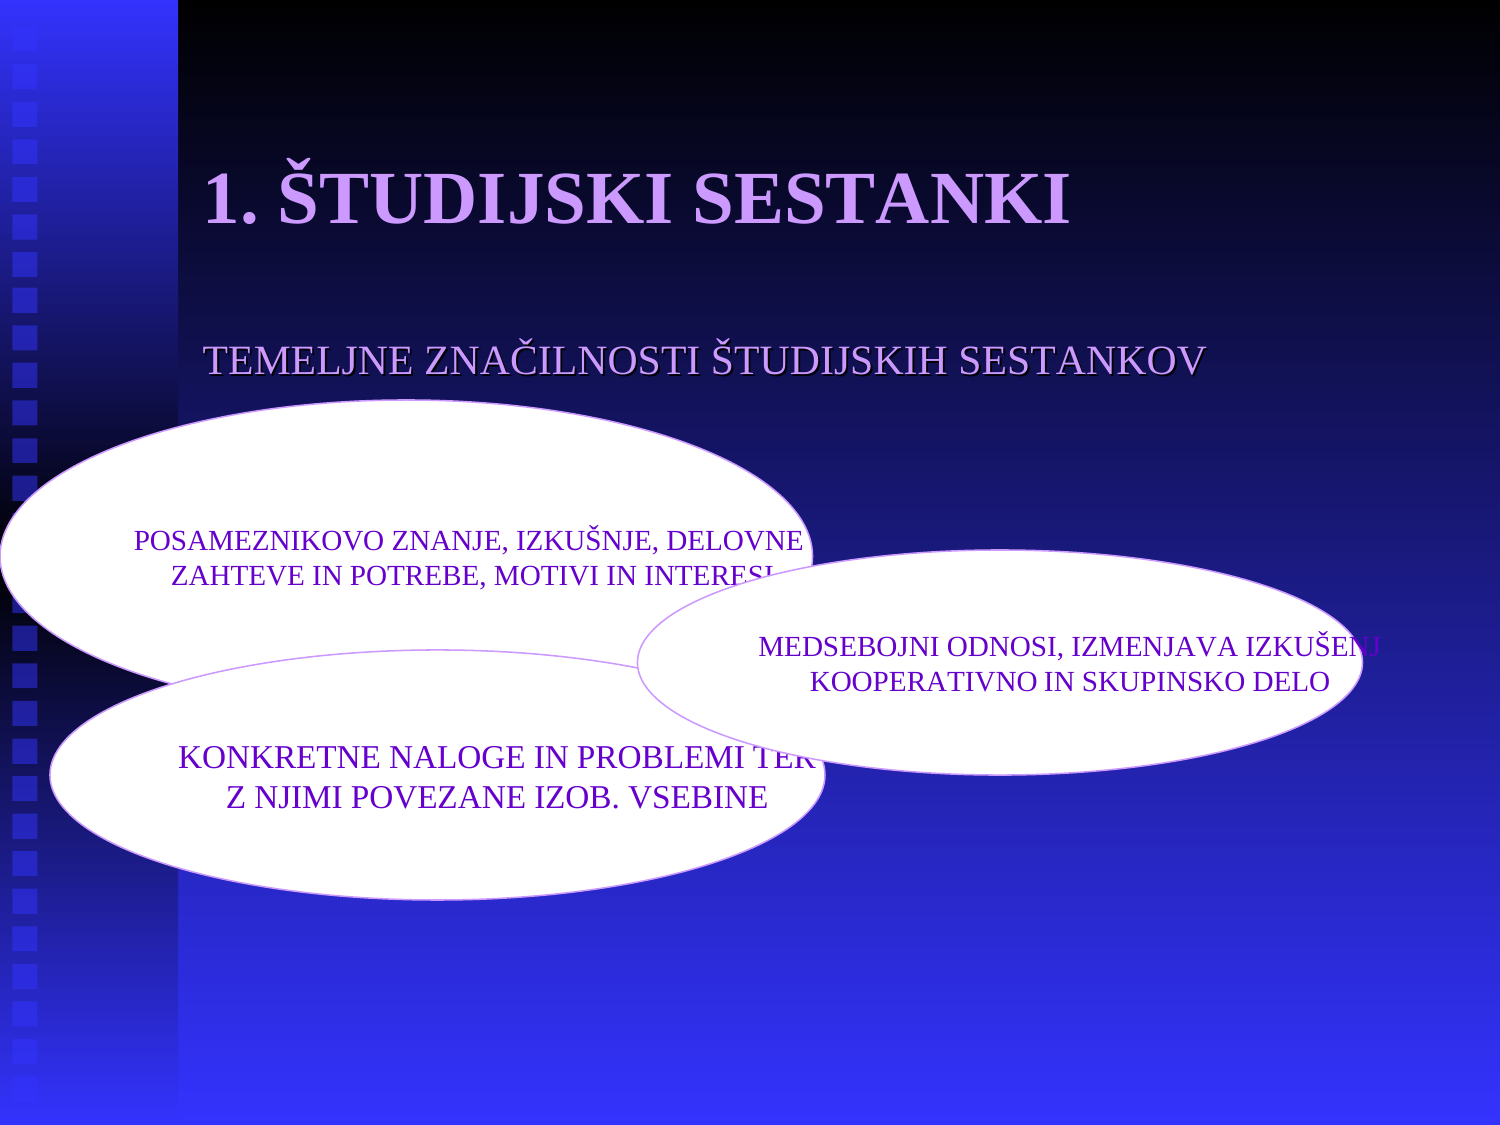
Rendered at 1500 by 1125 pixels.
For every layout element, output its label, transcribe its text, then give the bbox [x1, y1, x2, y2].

title 1. ŠTUDIJSKI SESTANKI [187, 99, 1463, 288]
text_box KONKRETNE NALOGE IN PROBLEMI TER Z NJIMI POVEZANE IZOB. VSEBINE [49, 649, 826, 901]
text_box POSAMEZNIKOVO ZNANJE, IZKUŠNJE, DELOVNE ZAHTEVE IN POTREBE, MOTIVI IN INTERESI [0, 399, 813, 684]
list TEMELJNE ZNAČILNOSTI ŠTUDIJSKIH SESTANKOV [187, 324, 1463, 1001]
text_box MEDSEBOJNI ODNOSI, IZMENJAVA IZKUŠENJ KOOPERATIVNO IN SKUPINSKO DELO [637, 549, 1363, 776]
